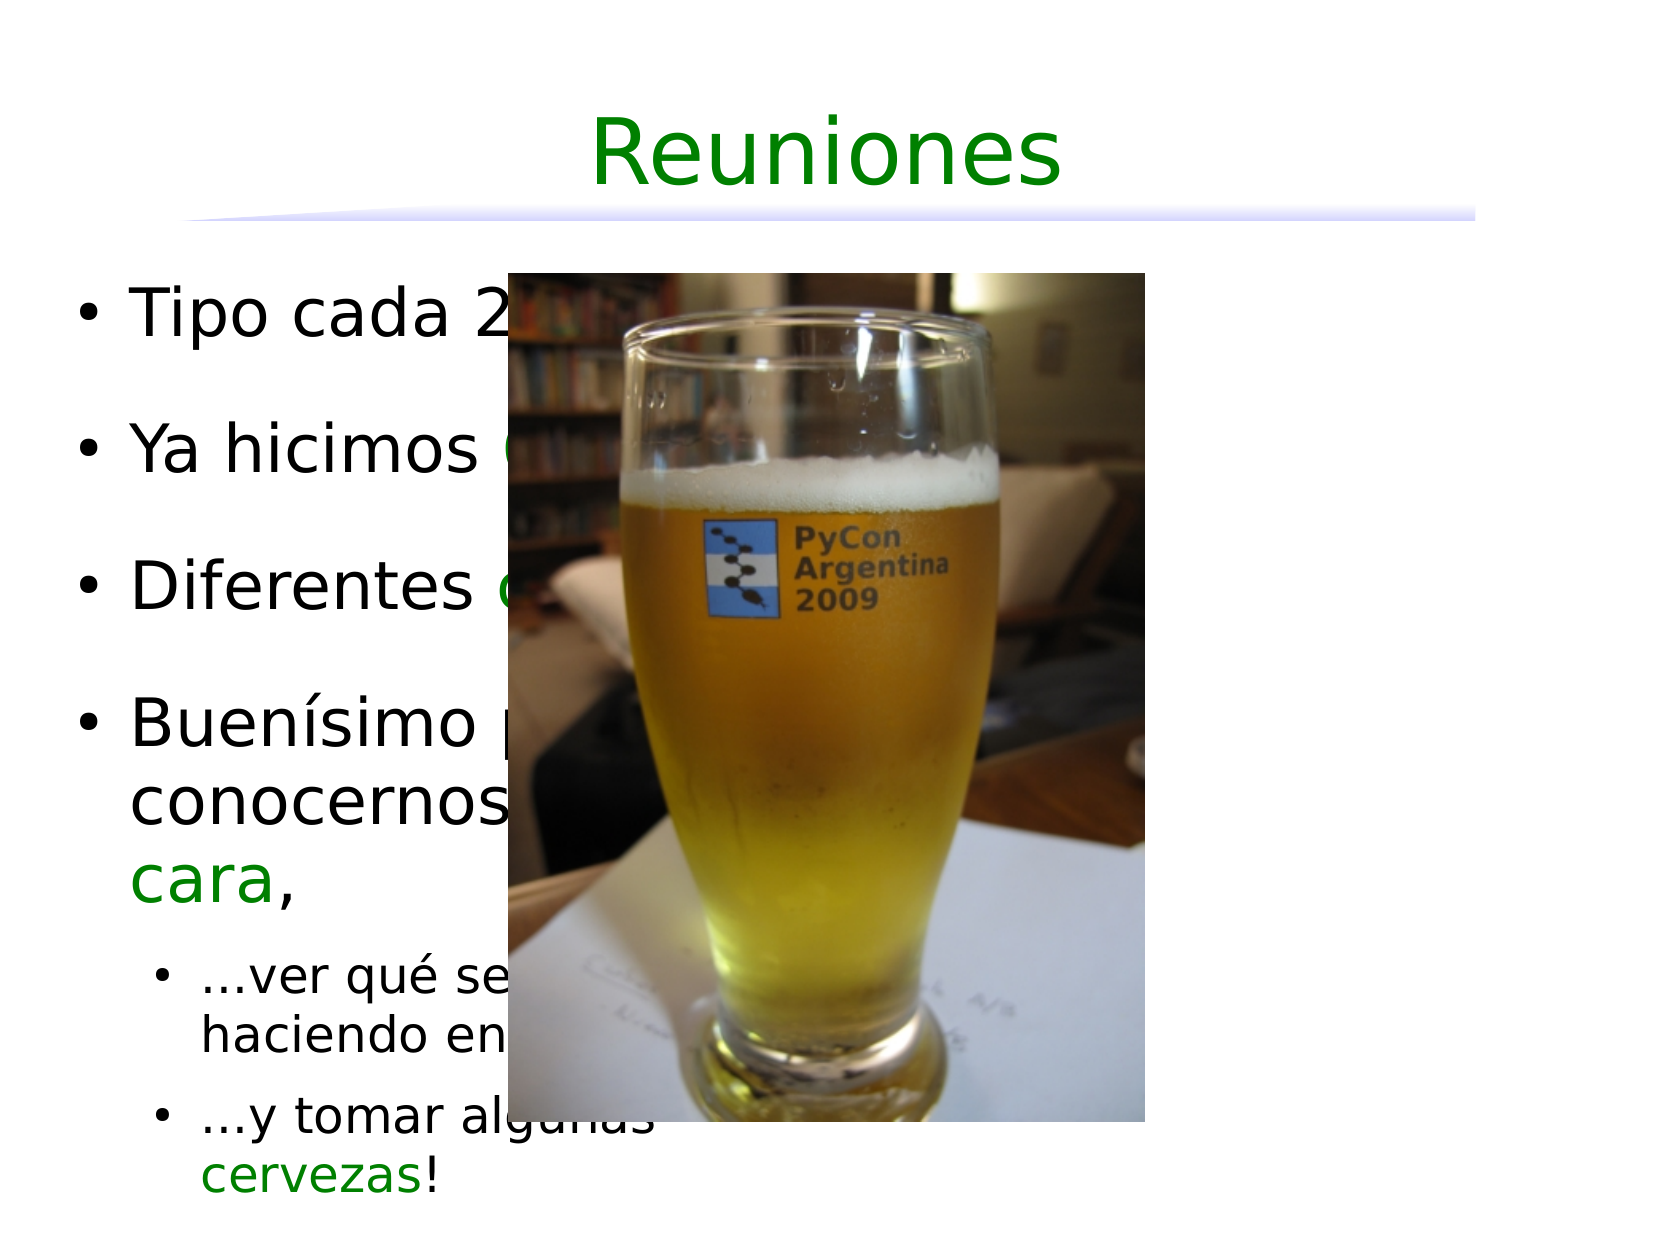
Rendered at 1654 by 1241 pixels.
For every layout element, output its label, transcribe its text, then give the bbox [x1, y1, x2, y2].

title Reuniones [82, 44, 1571, 262]
list Tipo cada 2 meses Ya hicimos 60! Diferentes ciudades Buenísimo para conocernos cara a cara, ...ver qué se está haciendo en Argentina ...y tomar algunas cervezas! [59, 274, 809, 1206]
picture [495, 273, 1539, 1122]
